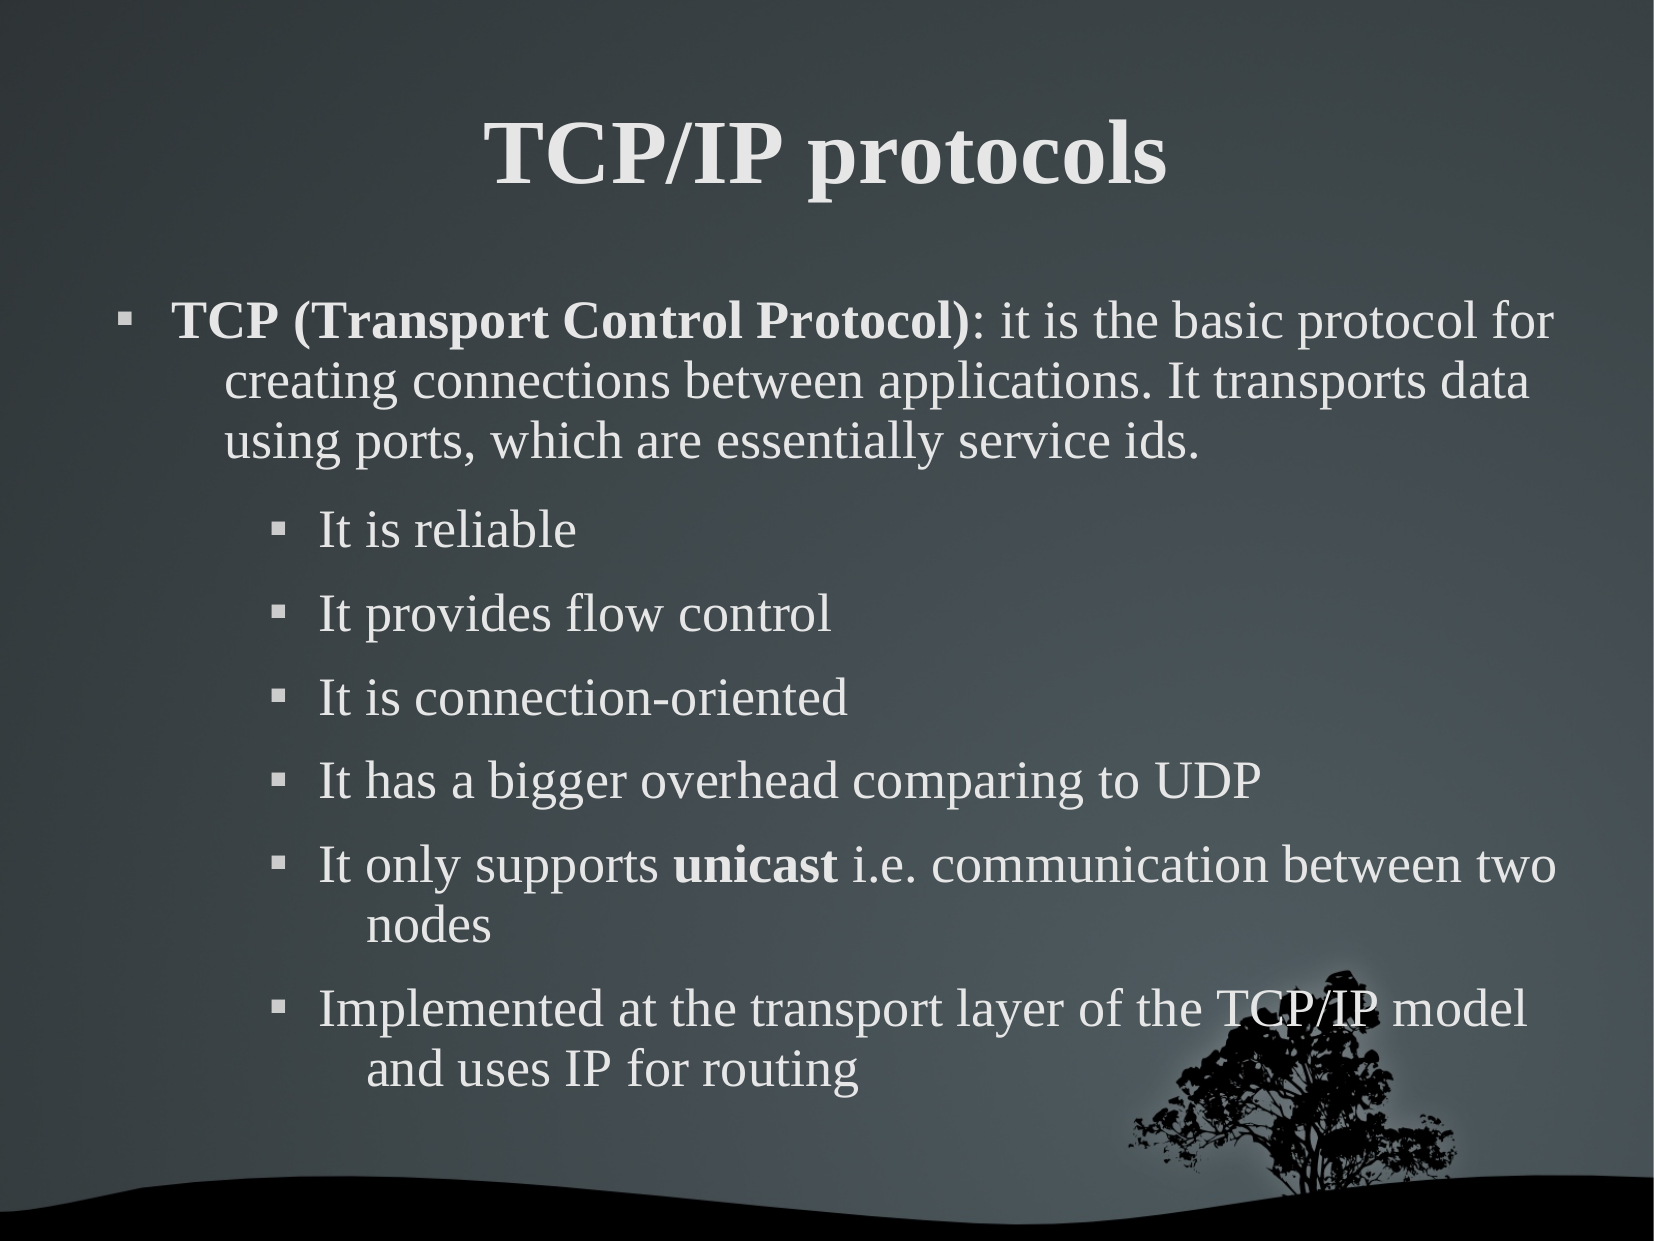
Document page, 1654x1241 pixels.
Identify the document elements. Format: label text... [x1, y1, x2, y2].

title TCP/IP protocols [82, 49, 1571, 257]
list TCP (Transport Control Protocol): it is the basic protocol for creating connections between applications. It transports data using ports, which are essentially service ids. It is reliable It provides flow control It is connection-oriented It has a bigger overhead comparing to UDP It only supports unicast i.e. communication between two nodes Implemented at the transport layer of the TCP/IP model and uses IP for routing [82, 290, 1571, 1240]
picture [0, 0, 1654, 1241]
